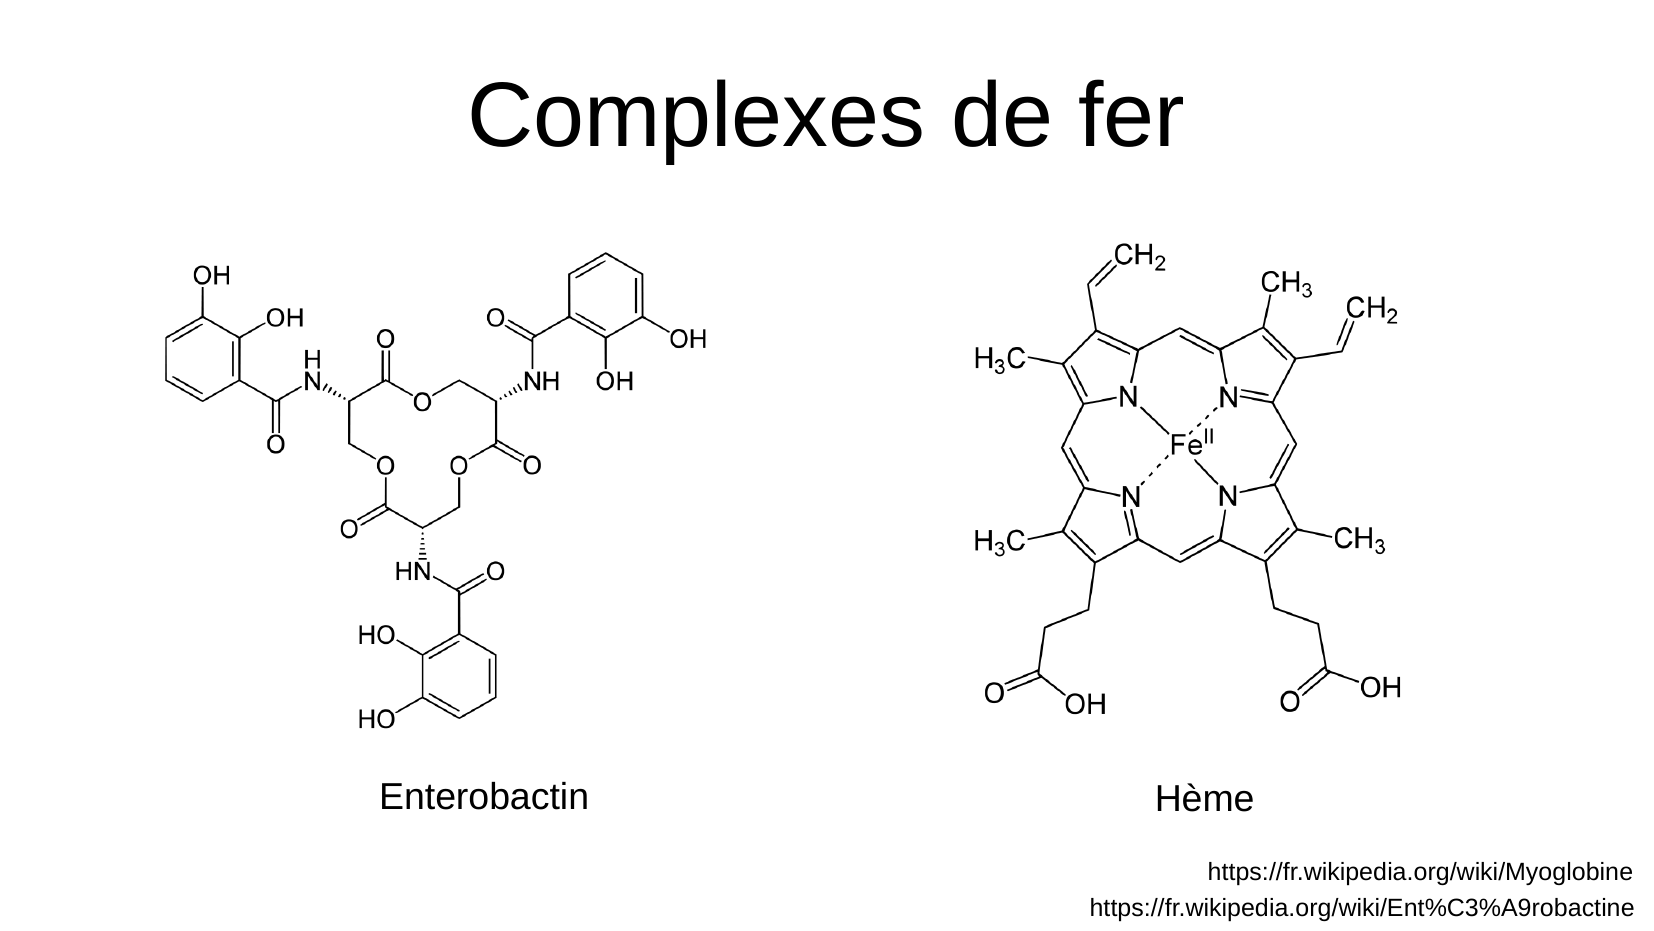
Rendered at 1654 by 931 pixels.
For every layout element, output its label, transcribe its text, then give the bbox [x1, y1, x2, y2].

picture [149, 236, 721, 744]
title Complexes de fer [82, 37, 1571, 193]
text_box https://fr.wikipedia.org/wiki/Myoglobine [1192, 850, 1654, 931]
text_box https://fr.wikipedia.org/wiki/Ent%C3%A9robactine [1074, 885, 1192, 931]
picture [968, 236, 1407, 721]
text_box Enterobactin [212, 767, 756, 825]
text_box Hème [933, 769, 1477, 827]
